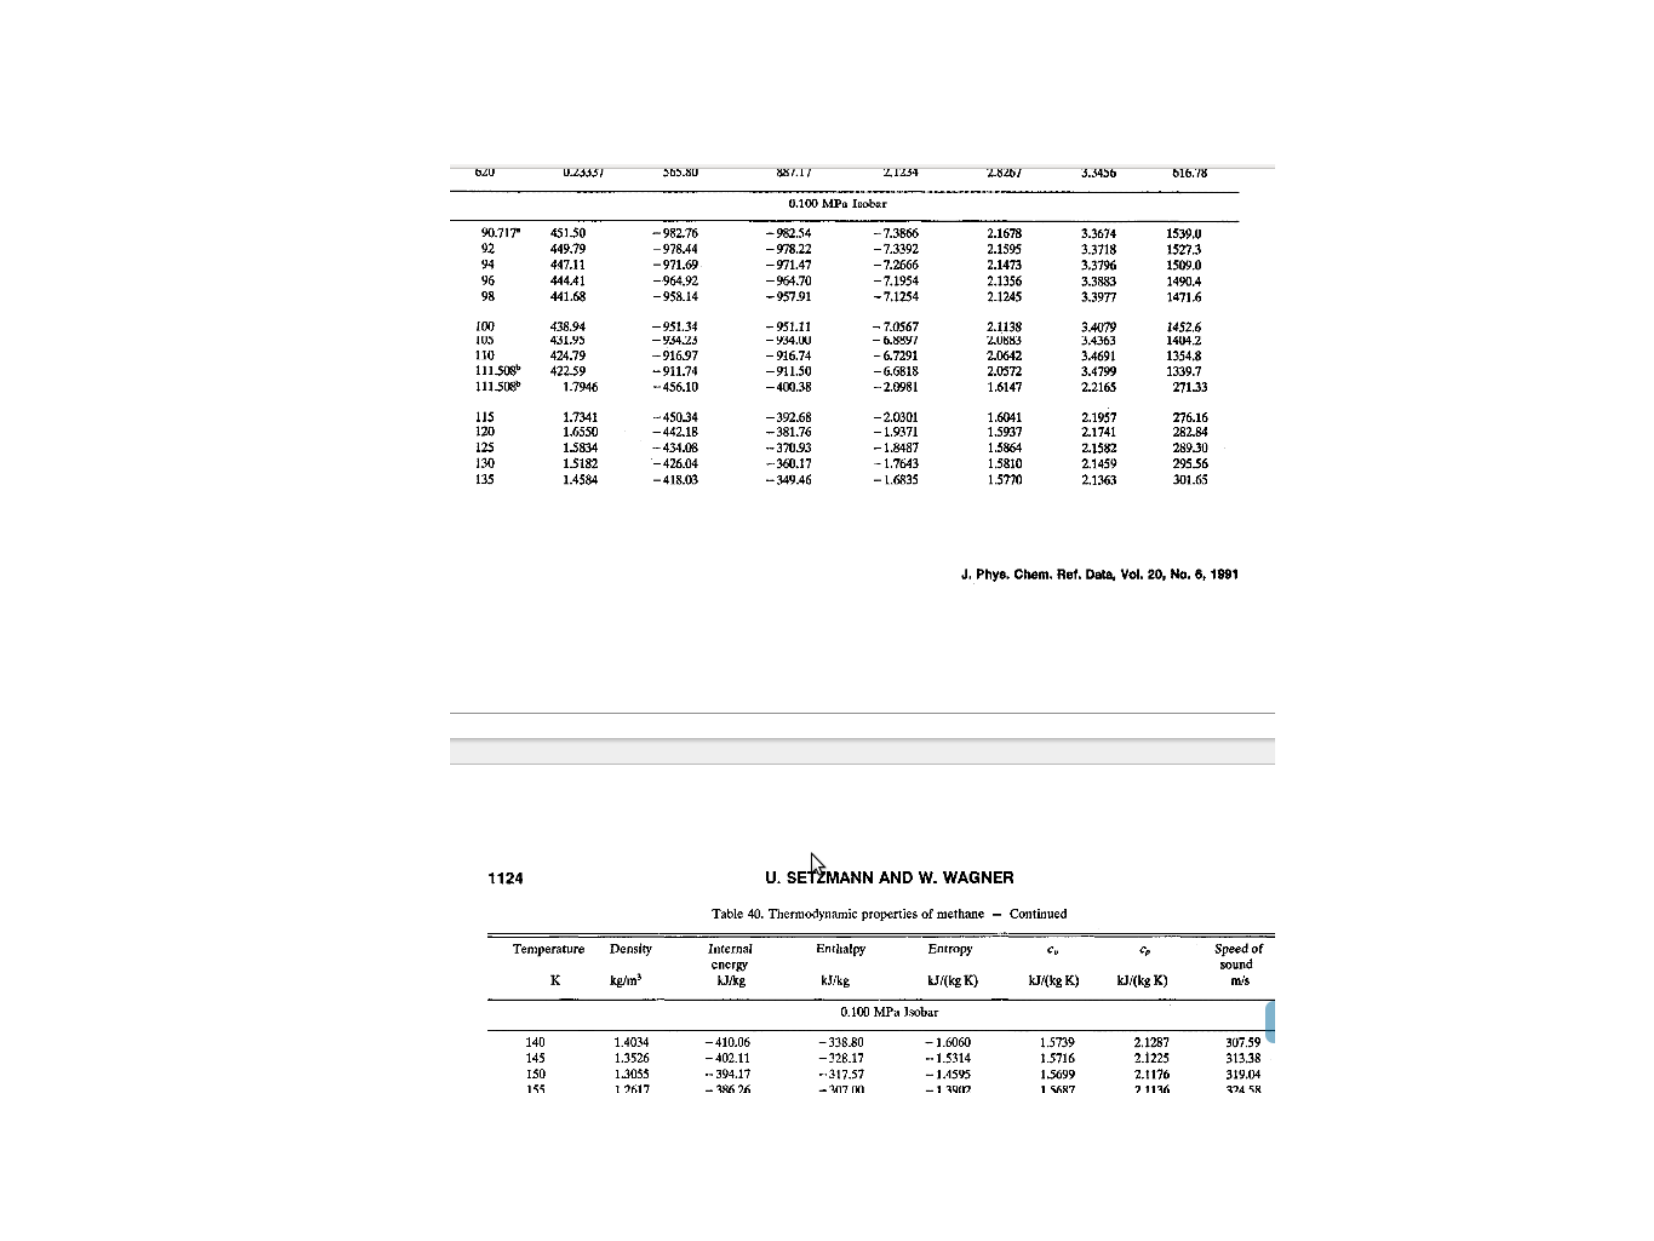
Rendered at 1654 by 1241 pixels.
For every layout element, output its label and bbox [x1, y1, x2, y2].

picture [450, 163, 1276, 1094]
